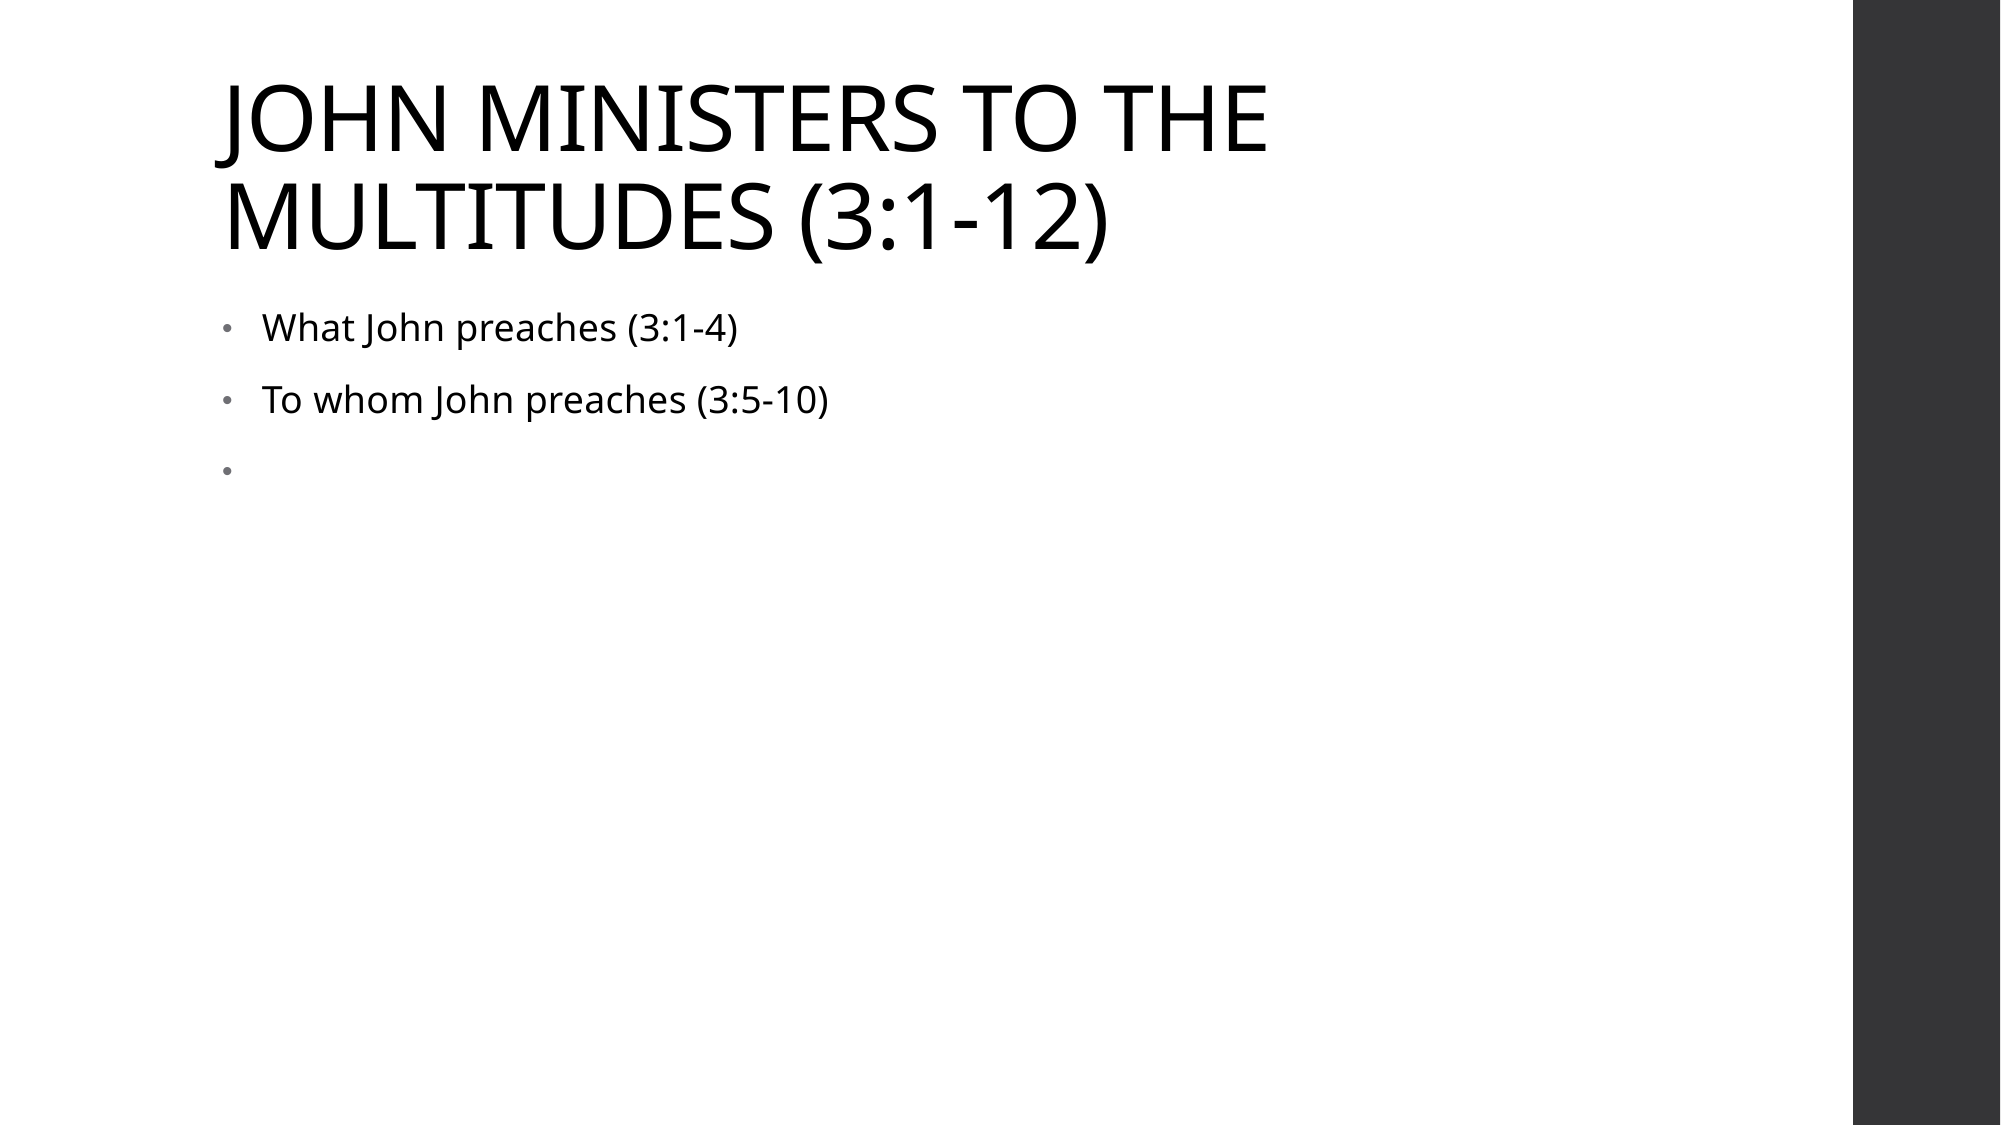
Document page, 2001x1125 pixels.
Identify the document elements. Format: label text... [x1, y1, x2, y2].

list What John preaches (3:1-4) To whom John preaches (3:5-10) [206, 299, 1617, 1014]
title JOHN MINISTERS TO THE MULTITUDES (3:1-12) [206, 60, 1797, 278]
